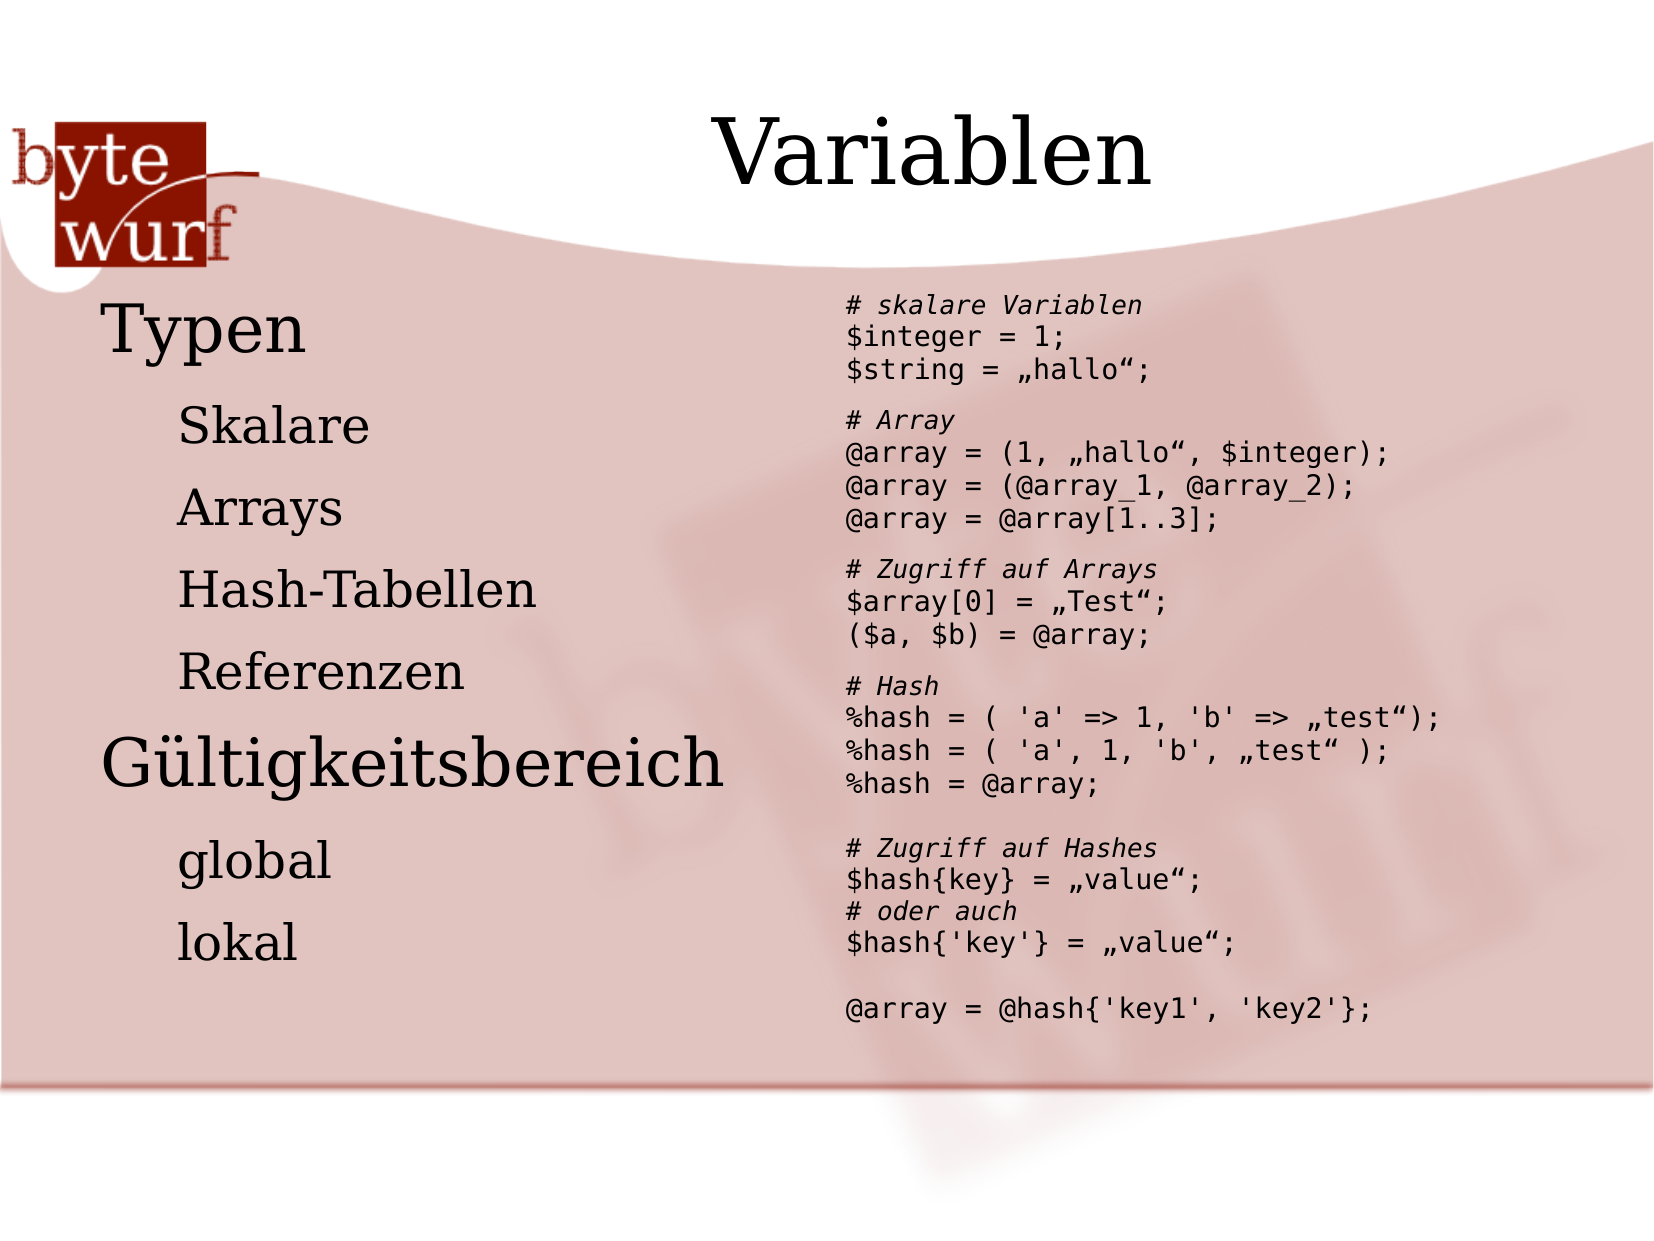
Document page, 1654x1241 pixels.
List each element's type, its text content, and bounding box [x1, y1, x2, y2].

picture [0, 33, 1654, 1203]
title Variablen [295, 49, 1571, 257]
chart [845, 290, 1570, 1092]
list Typen Skalare Arrays Hash-Tabellen Referenzen Gültigkeitsbereich global lokal [82, 290, 809, 1078]
